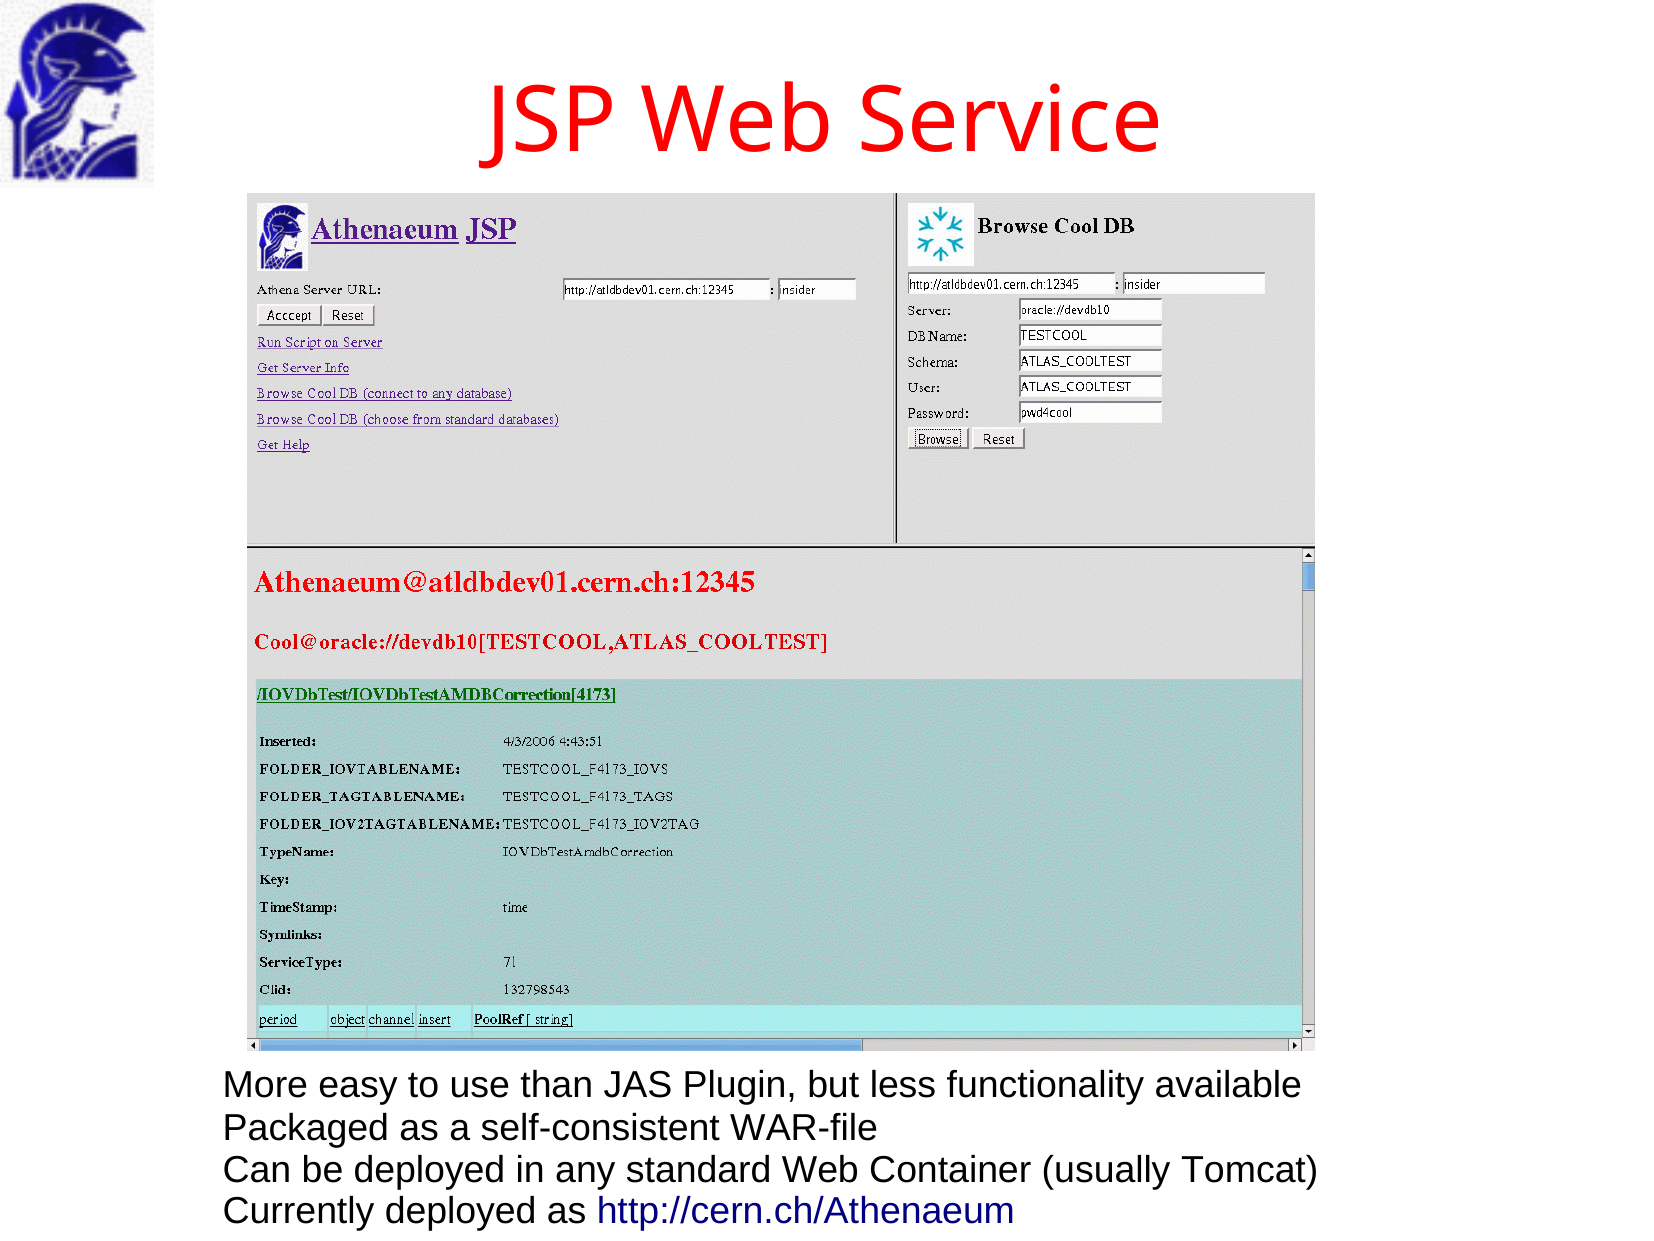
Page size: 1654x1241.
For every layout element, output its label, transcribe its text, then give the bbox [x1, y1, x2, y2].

picture [0, 0, 154, 188]
title JSP Web Service [80, 36, 1570, 196]
text_box More easy to use than JAS Plugin, but less functionality available Packaged as a self-consistent WAR-file Can be deployed in any standard Web Container (usually Tomcat) Currently deployed as http://cern.ch/Athenaeum [207, 1056, 1440, 1240]
picture [247, 193, 1315, 1051]
